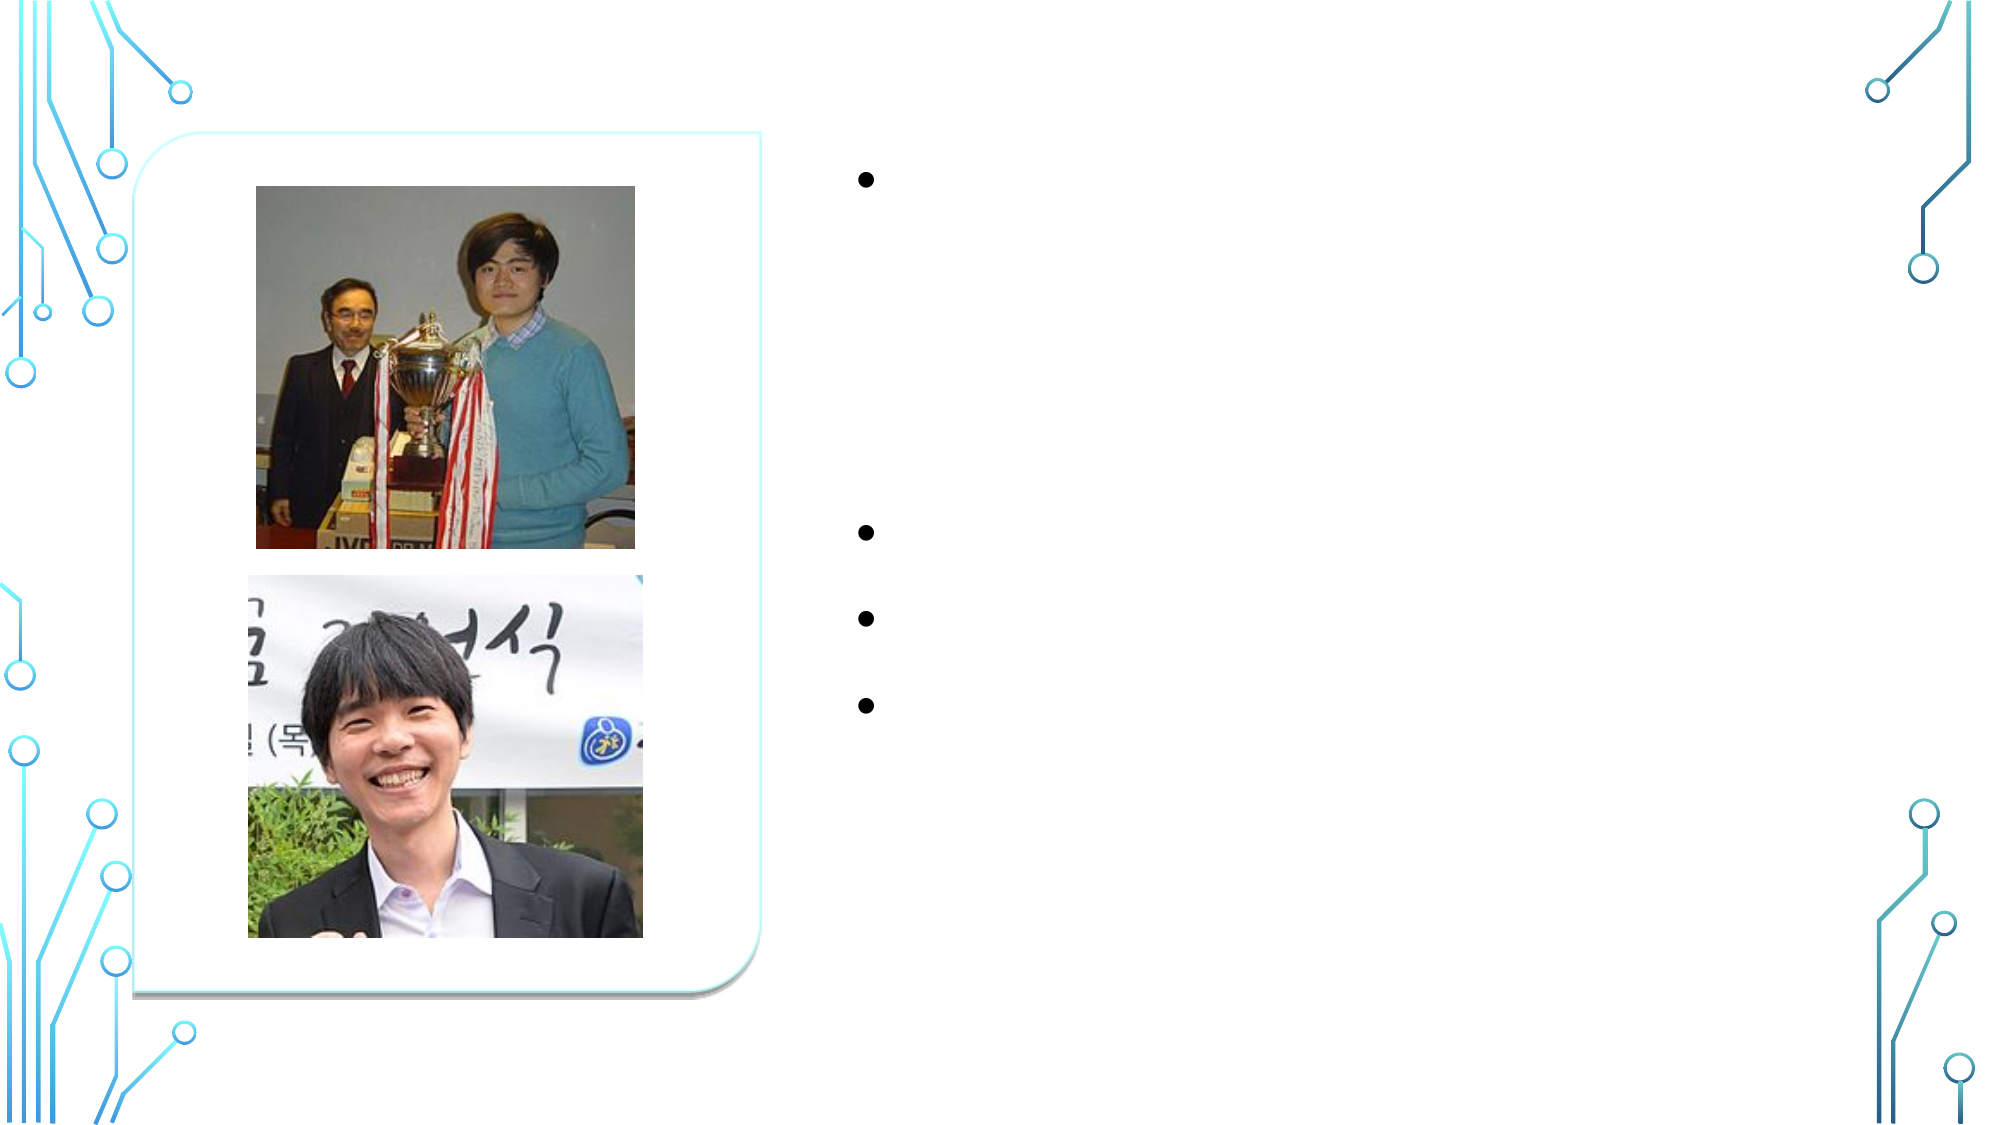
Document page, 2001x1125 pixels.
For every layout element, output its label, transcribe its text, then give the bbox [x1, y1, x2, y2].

list „Herný štýl AlphaGo bol veľmi silný a stabilný. Viem že je to počítač, ale keby mi to nikto nepovedal, možno by som si myslel že hráč je trochu zvláštny, ale veľmi silný, reálny človek.“ Lee Sedol komentoval, že AlphaGo hrá na vrchole amatérskych rebríčkov, ale on by mu stále mohol nechať jeden, dva kamene výhodu. [841, 132, 1857, 951]
picture [256, 186, 635, 549]
picture [248, 575, 643, 938]
text_box [133, 132, 761, 992]
